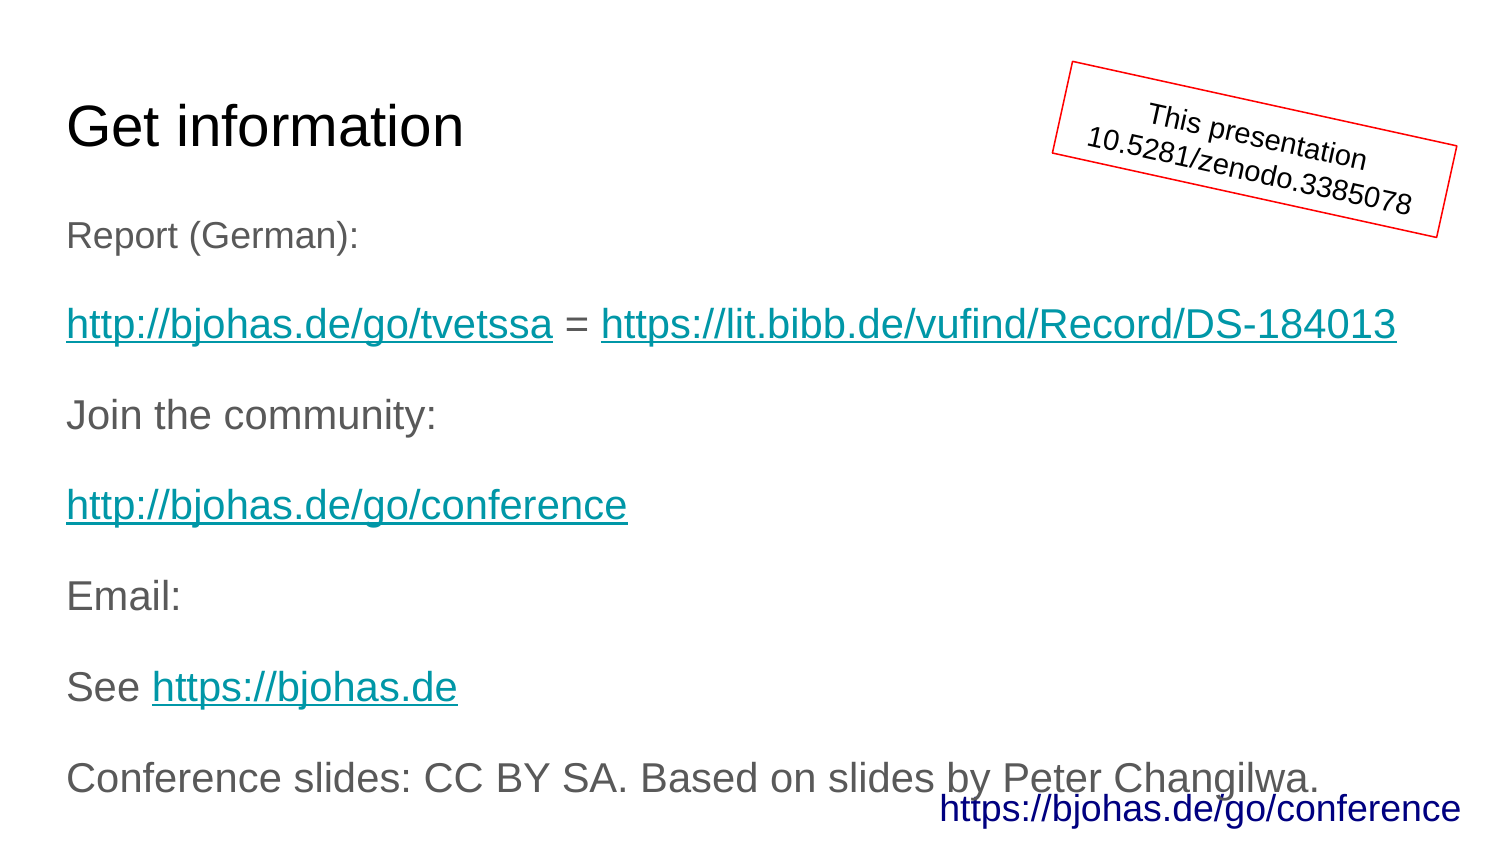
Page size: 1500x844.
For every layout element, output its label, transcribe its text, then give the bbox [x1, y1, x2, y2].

title Get information [51, 72, 1111, 167]
title Get information [1126, 72, 1449, 143]
list Report (German): http://bjohas.de/go/tvetssa = https://lit.bibb.de/vufind/Record/DS-184013 Join the community: http://bjohas.de/go/conference Email: See https://bjohas.de Conference slides: CC BY SA. Based on slides by Peter Changilwa. [51, 189, 1449, 750]
text_box This presentation 10.5281/zenodo.3385078 [1052, 61, 1457, 238]
